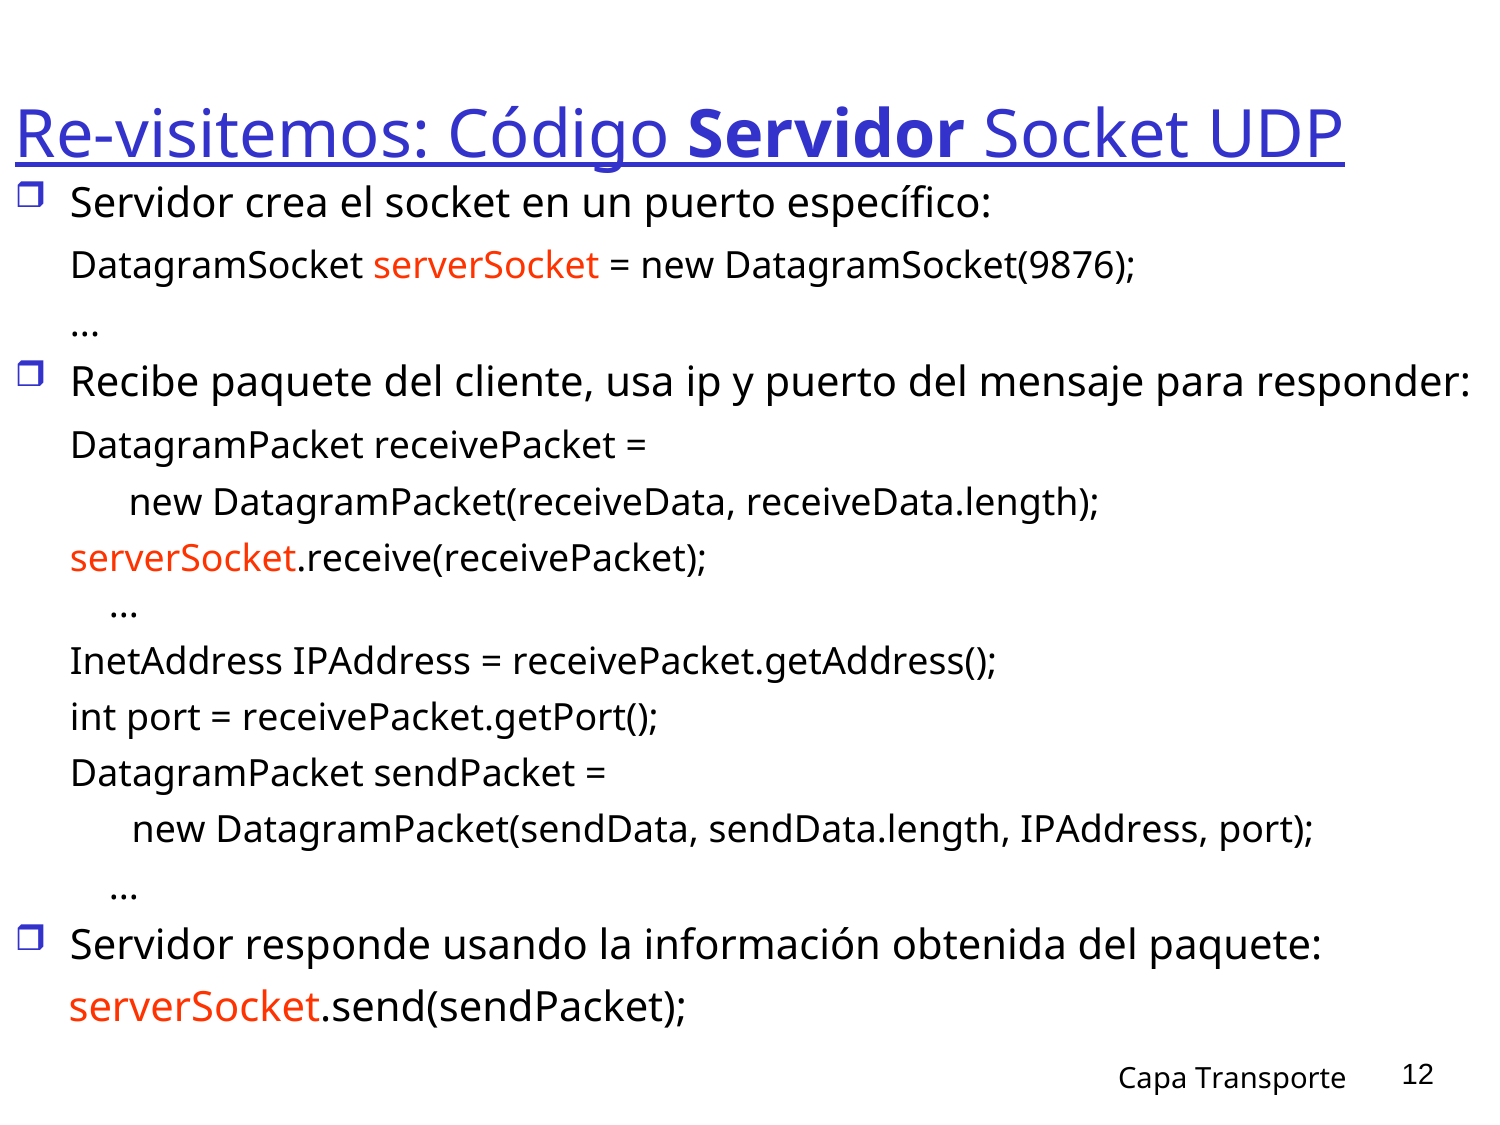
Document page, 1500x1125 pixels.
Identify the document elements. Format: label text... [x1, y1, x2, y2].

title Re-visitemos: Código Servidor Socket UDP [0, 37, 1500, 168]
list Servidor crea el socket en un puerto específico: DatagramSocket serverSocket = new DatagramSocket(9876); ... Recibe paquete del cliente, usa ip y puerto del mensaje para responder: DatagramPacket receivePacket = new DatagramPacket(receiveData, receiveData.length); serverSocket.receive(receivePacket); ... InetAddress IPAddress = receivePacket.getAddress(); int port = receivePacket.getPort(); DatagramPacket sendPacket = new DatagramPacket(sendData, sendData.length, IPAddress, port); ... Servidor responde usando la información obtenida del paquete: serverSocket.send(sendPacket); [0, 168, 1500, 1054]
